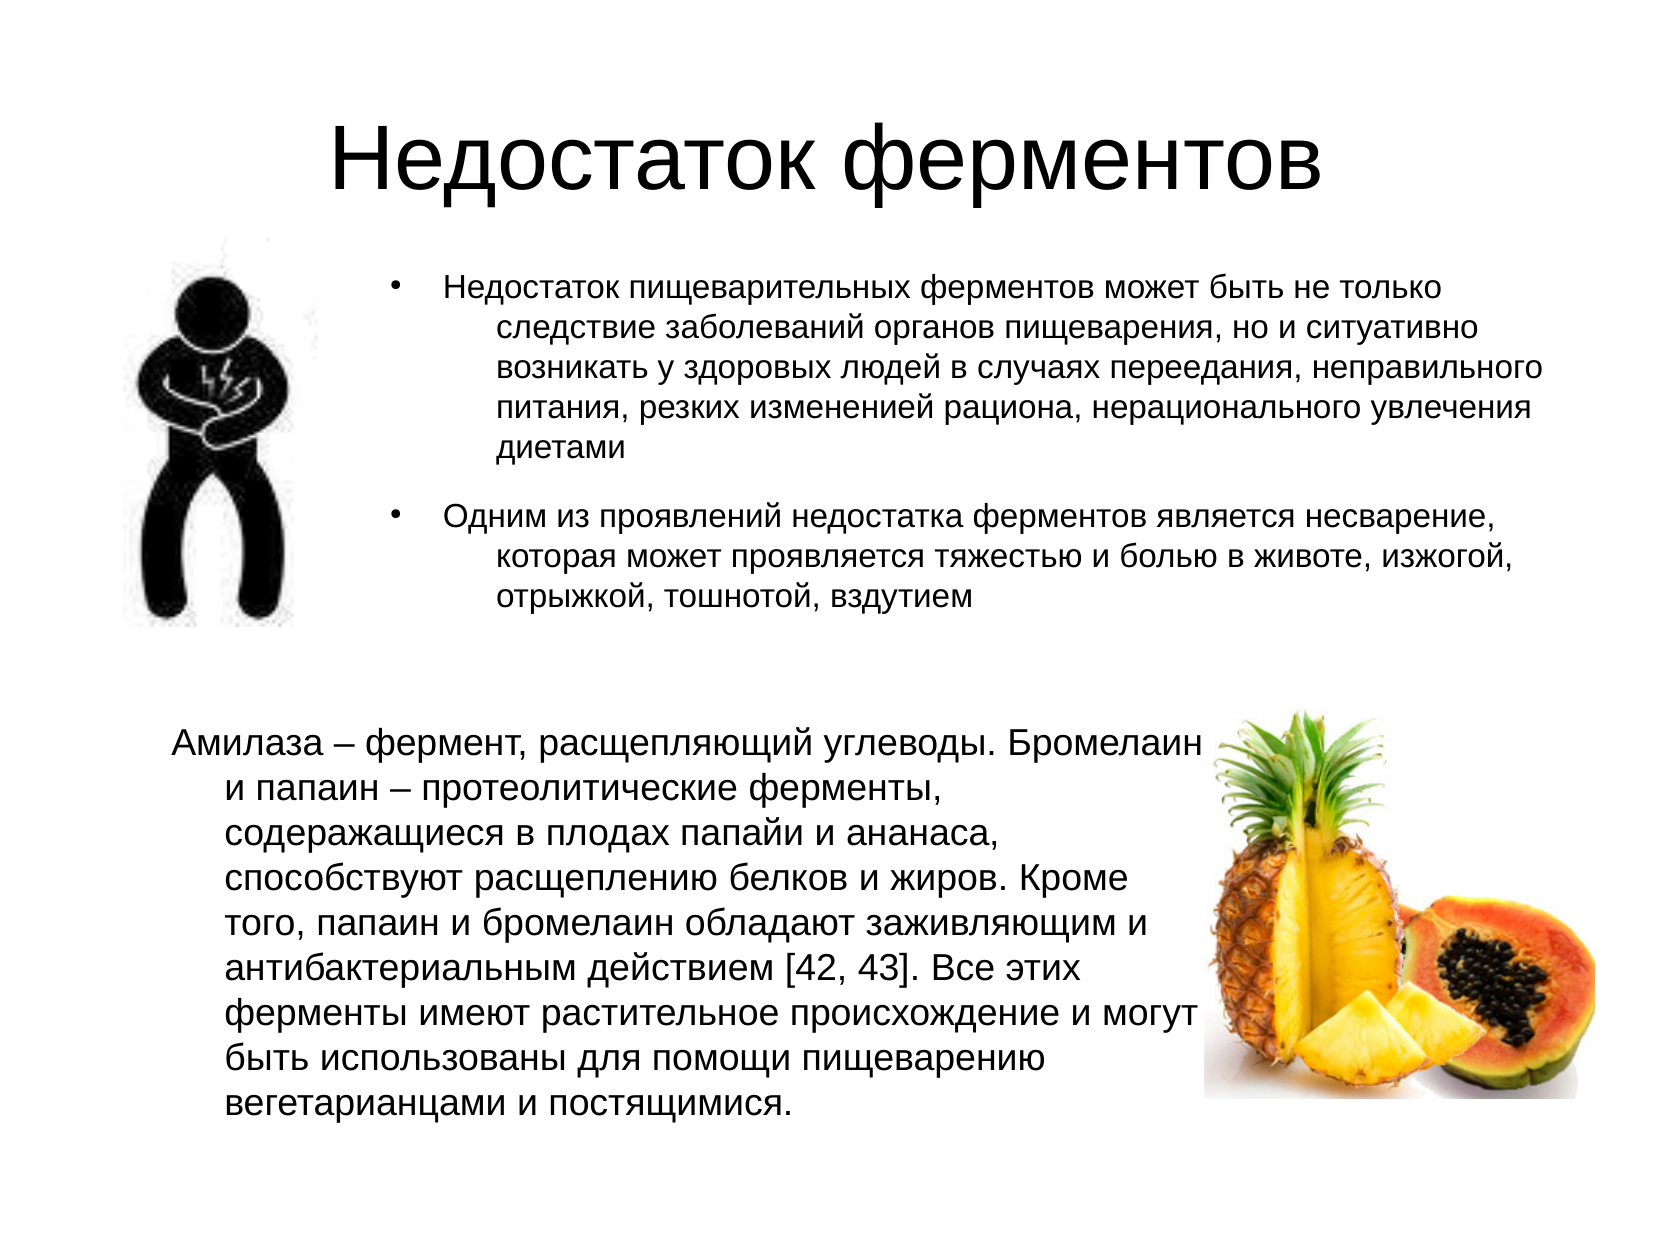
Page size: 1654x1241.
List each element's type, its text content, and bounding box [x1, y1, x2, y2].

title Недостаток ферментов [82, 49, 1571, 257]
list Амилаза – фермент, расщепляющий углеводы. Бромелаин и папаин – протеолитические ферменты, содеражащиеся в плодах папайи и ананаса, способствуют расщеплению белков и жиров. Кроме того, папаин и бромелаин обладают заживляющим и антибактериальным действием [42, 43]. Все этих ферменты имеют растительное происхождение и могут быть использованы для помощи пищеварению вегетарианцами и постящимися. [82, 717, 1211, 1139]
picture [1204, 708, 1595, 1100]
picture [88, 236, 340, 627]
list Недостаток пищеварительных ферментов может быть не только следствие заболеваний органов пищеварения, но и ситуативно возникать у здоровых людей в случаях переедания, неправильного питания, резких измененией рациона, нерационального увлечения диетами Одним из проявлений недостатка ферментов является несварение, которая может проявляется тяжестью и болью в животе, изжогой, отрыжкой, тошнотой, вздутием [354, 265, 1572, 657]
